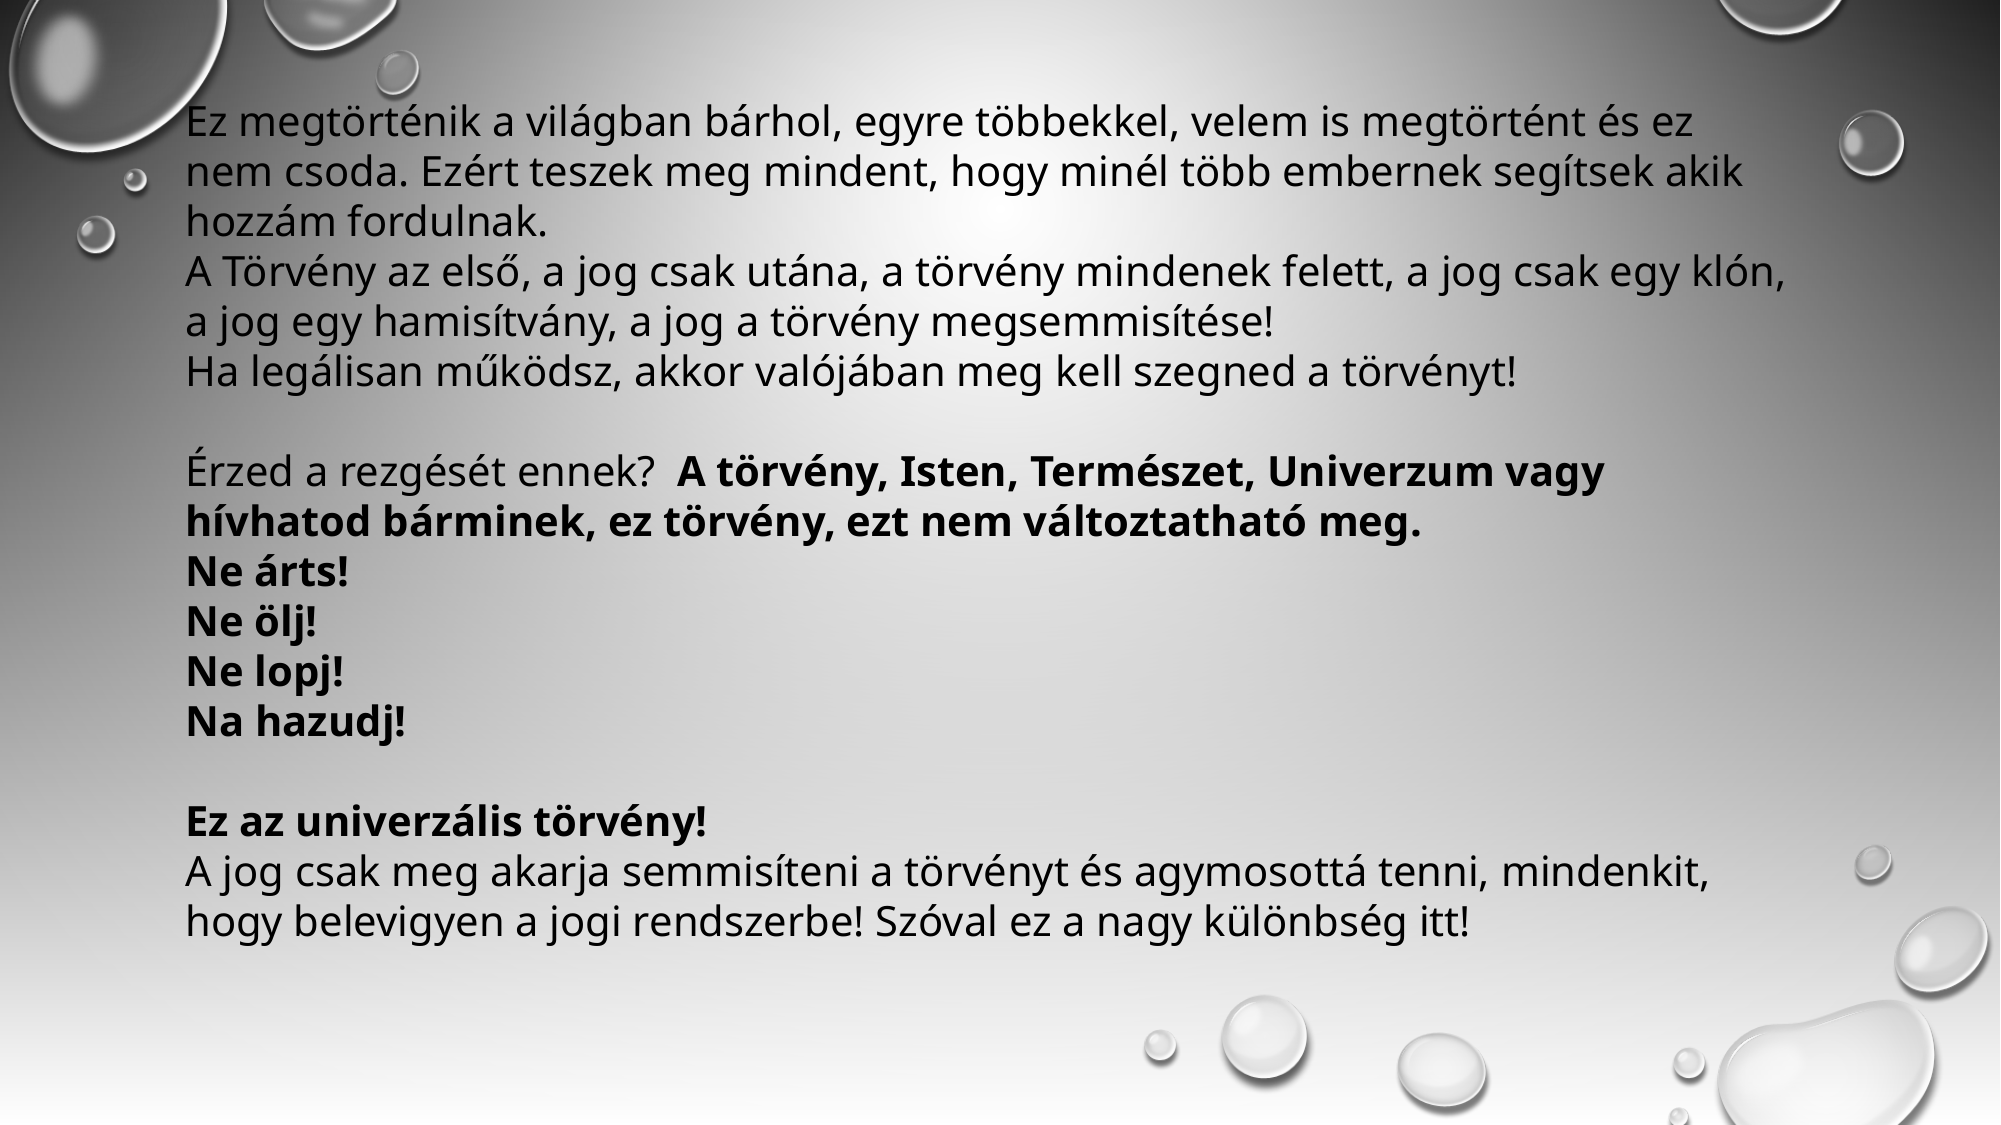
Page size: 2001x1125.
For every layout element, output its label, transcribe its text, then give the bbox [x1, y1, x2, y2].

picture [0, 0, 2000, 1125]
text_box Ez megtörténik a világban bárhol, egyre többekkel, velem is megtörtént és ez nem csoda. Ezért teszek meg mindent, hogy minél több embernek segítsek akik hozzám fordulnak. A Törvény az első, a jog csak utána, a törvény mindenek felett, a jog csak egy klón, a jog egy hamisítvány, a jog a törvény megsemmisítése! Ha legálisan működsz, akkor valójában meg kell szegned a törvényt! Érzed a rezgését ennek? A törvény, Isten, Természet, Univerzum vagy hívhatod bárminek, ez törvény, ezt nem változtatható meg. Ne árts! Ne ölj! Ne lopj! Na hazudj! Ez az univerzális törvény! A jog csak meg akarja semmisíteni a törvényt és agymosottá tenni, mindenkit, hogy belevigyen a jogi rendszerbe! Szóval ez a nagy különbség itt! [170, 86, 1808, 1043]
